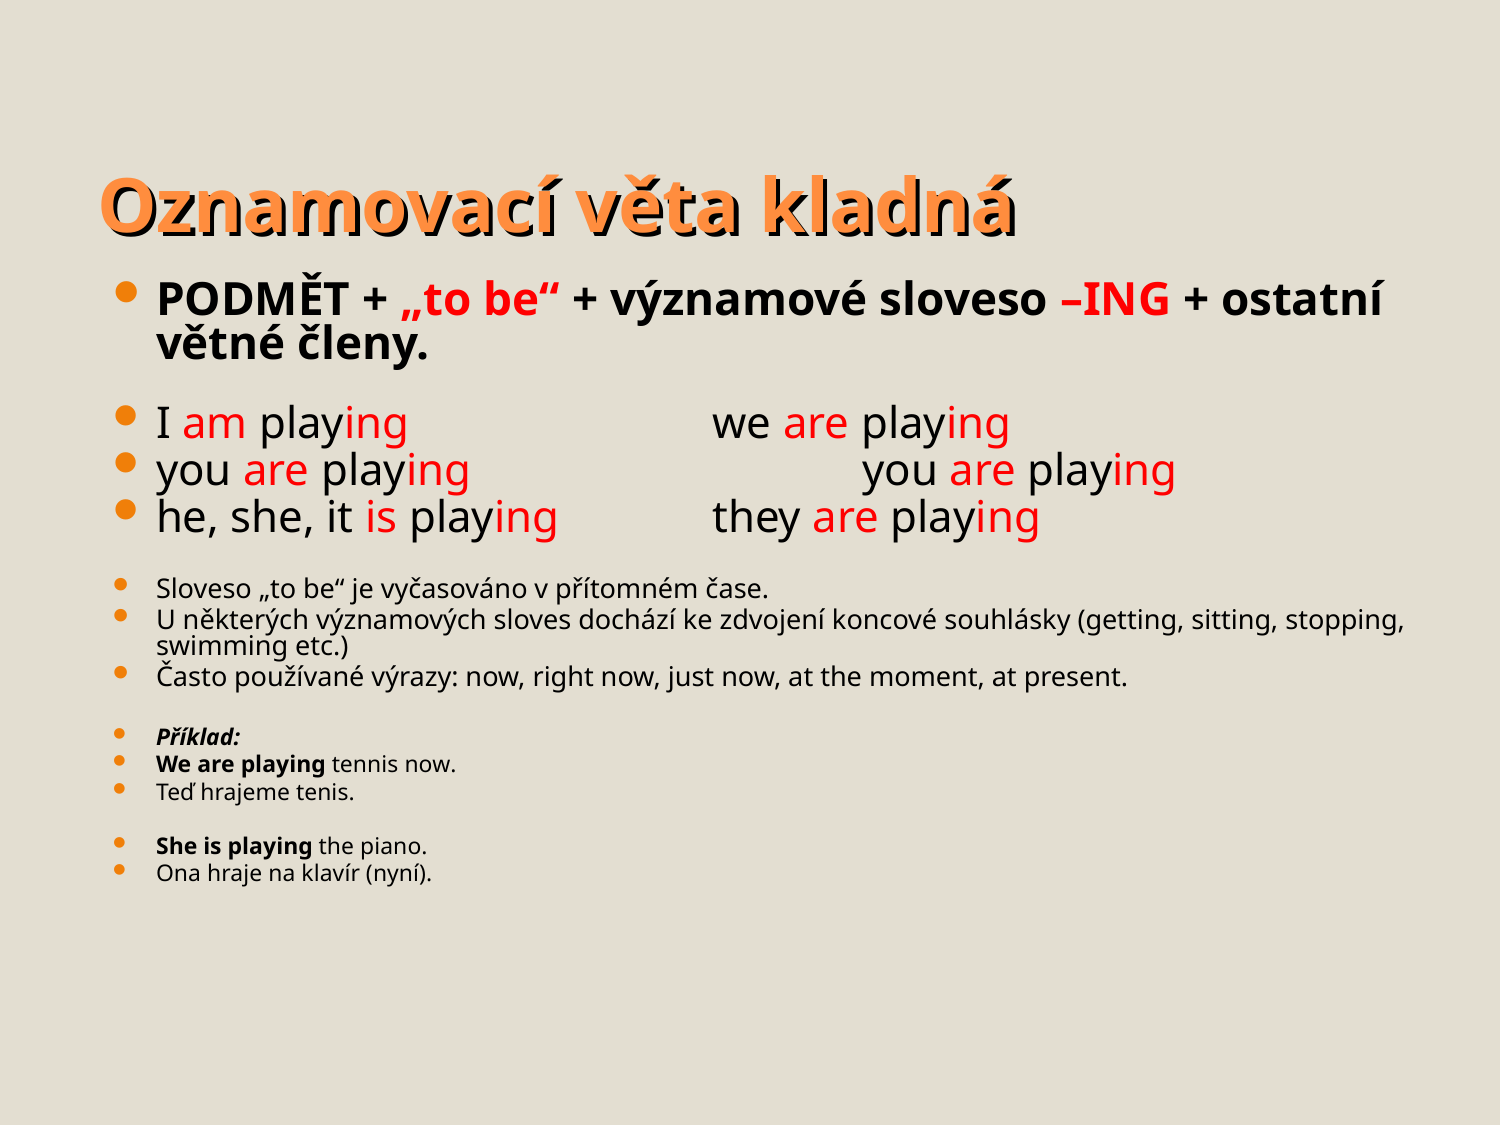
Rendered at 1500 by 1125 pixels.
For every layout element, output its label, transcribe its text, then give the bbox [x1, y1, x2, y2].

title Oznamovací věta kladná [82, 82, 1426, 256]
list PODMĚT + „to be“ + významové sloveso –ING + ostatní větné členy. I am playing we are playing you are playing you are playing he, she, it is playing they are playing Sloveso „to be“ je vyčasováno v přítomném čase. U některých významových sloves dochází ke zdvojení koncové souhlásky (getting, sitting, stopping, swimming etc.) Často používané výrazy: now, right now, just now, at the moment, at present. Příklad: We are playing tennis now. Teď hrajeme tenis. She is playing the piano. Ona hraje na klavír (nyní). [82, 265, 1426, 953]
